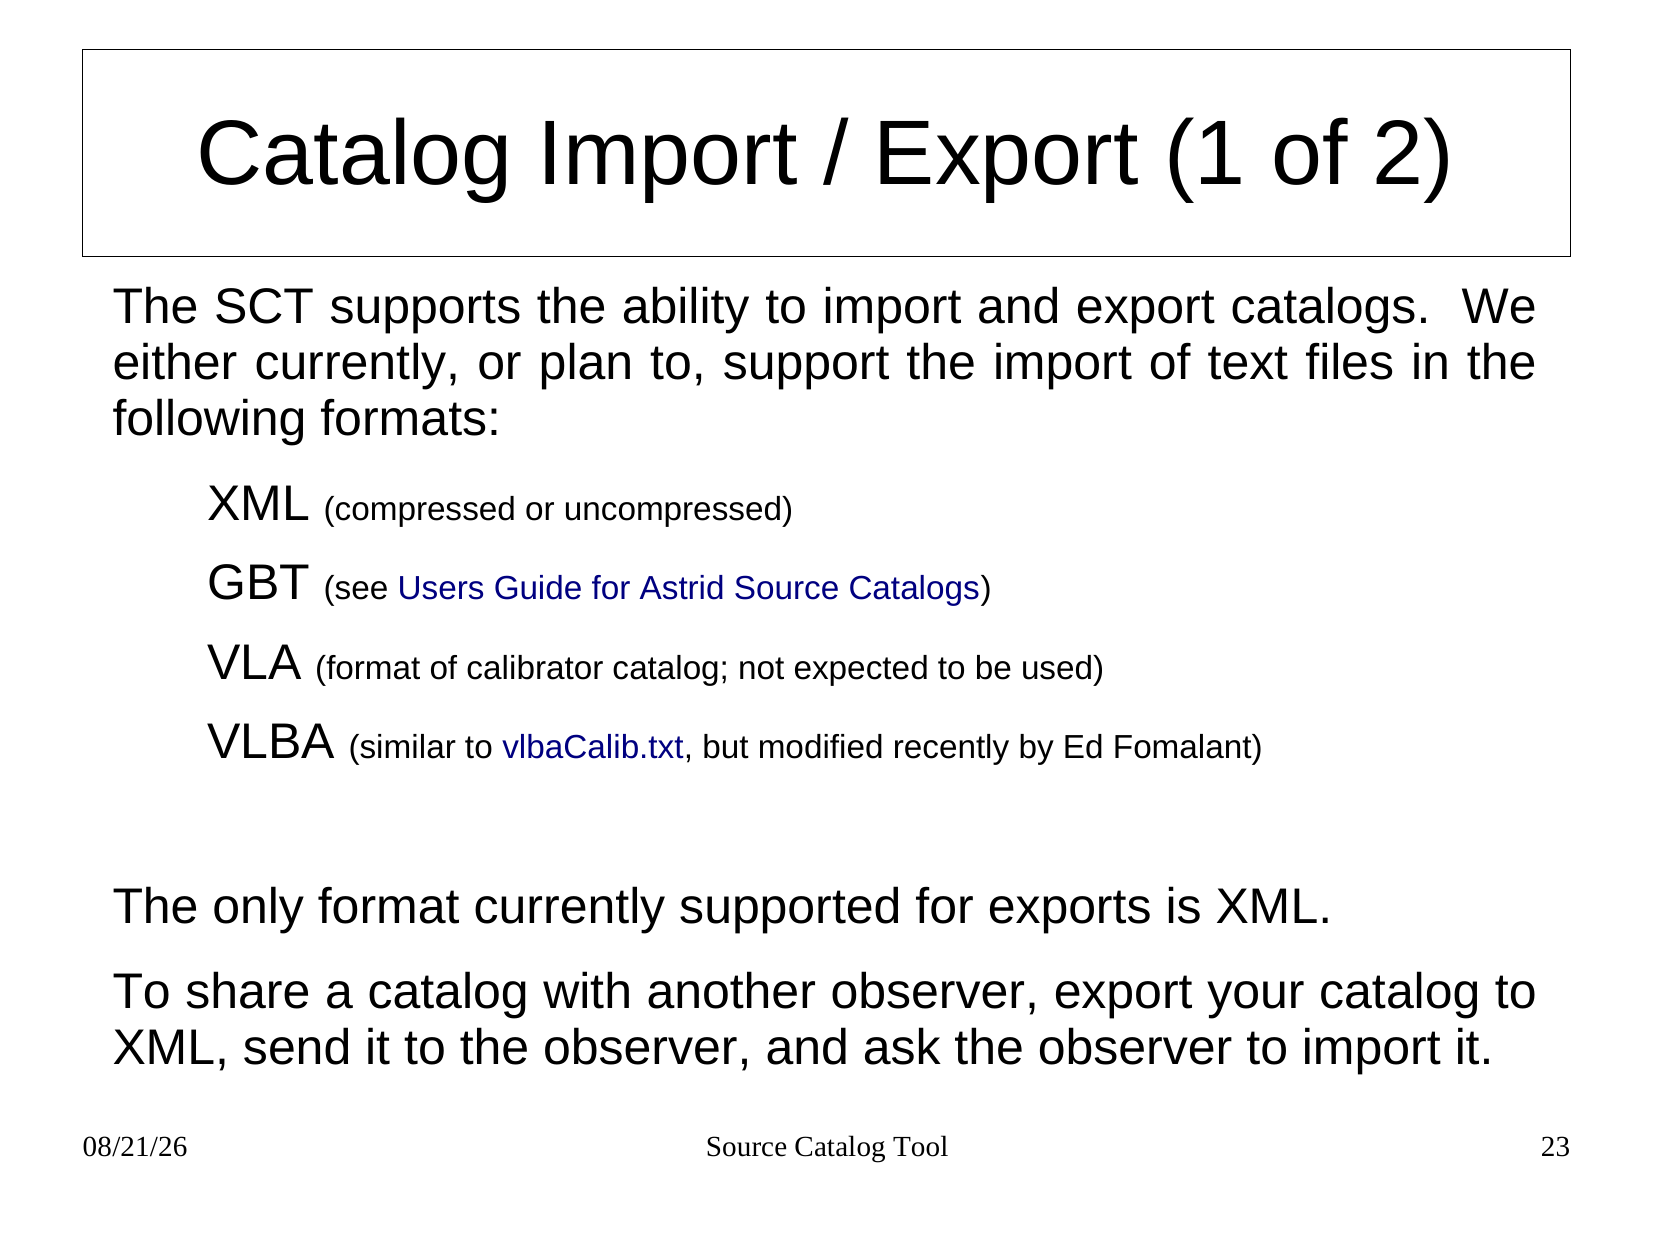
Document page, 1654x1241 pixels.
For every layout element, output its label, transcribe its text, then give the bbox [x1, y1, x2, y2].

title Catalog Import / Export (1 of 2) [82, 49, 1571, 257]
list The SCT supports the ability to import and export catalogs. We either currently, or plan to, support the import of text files in the following formats: XML (compressed or uncompressed) GBT (see Users Guide for Astrid Source Catalogs) VLA (format of calibrator catalog; not expected to be used) VLBA (similar to vlbaCalib.txt, but modified recently by Ed Fomalant) The only format currently supported for exports is XML. To share a catalog with another observer, export your catalog to XML, send it to the observer, and ask the observer to import it. [112, 278, 1538, 1088]
